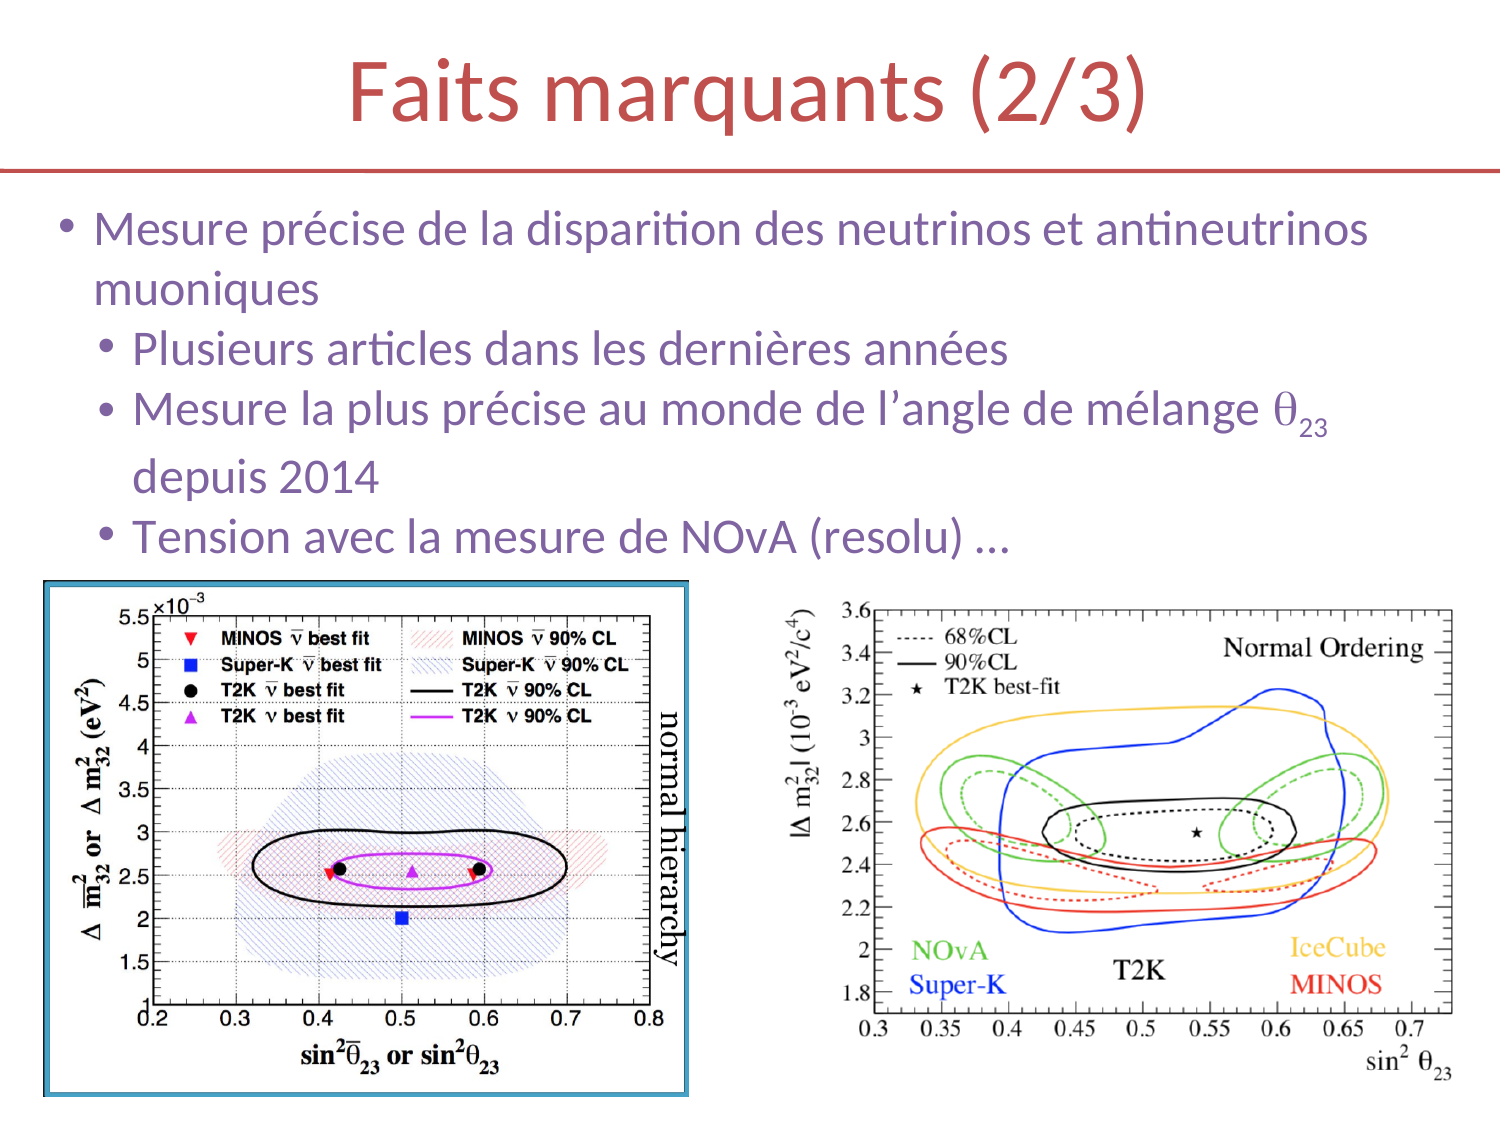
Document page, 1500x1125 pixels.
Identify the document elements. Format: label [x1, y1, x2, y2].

picture [43, 580, 689, 1097]
picture [771, 572, 1479, 1097]
